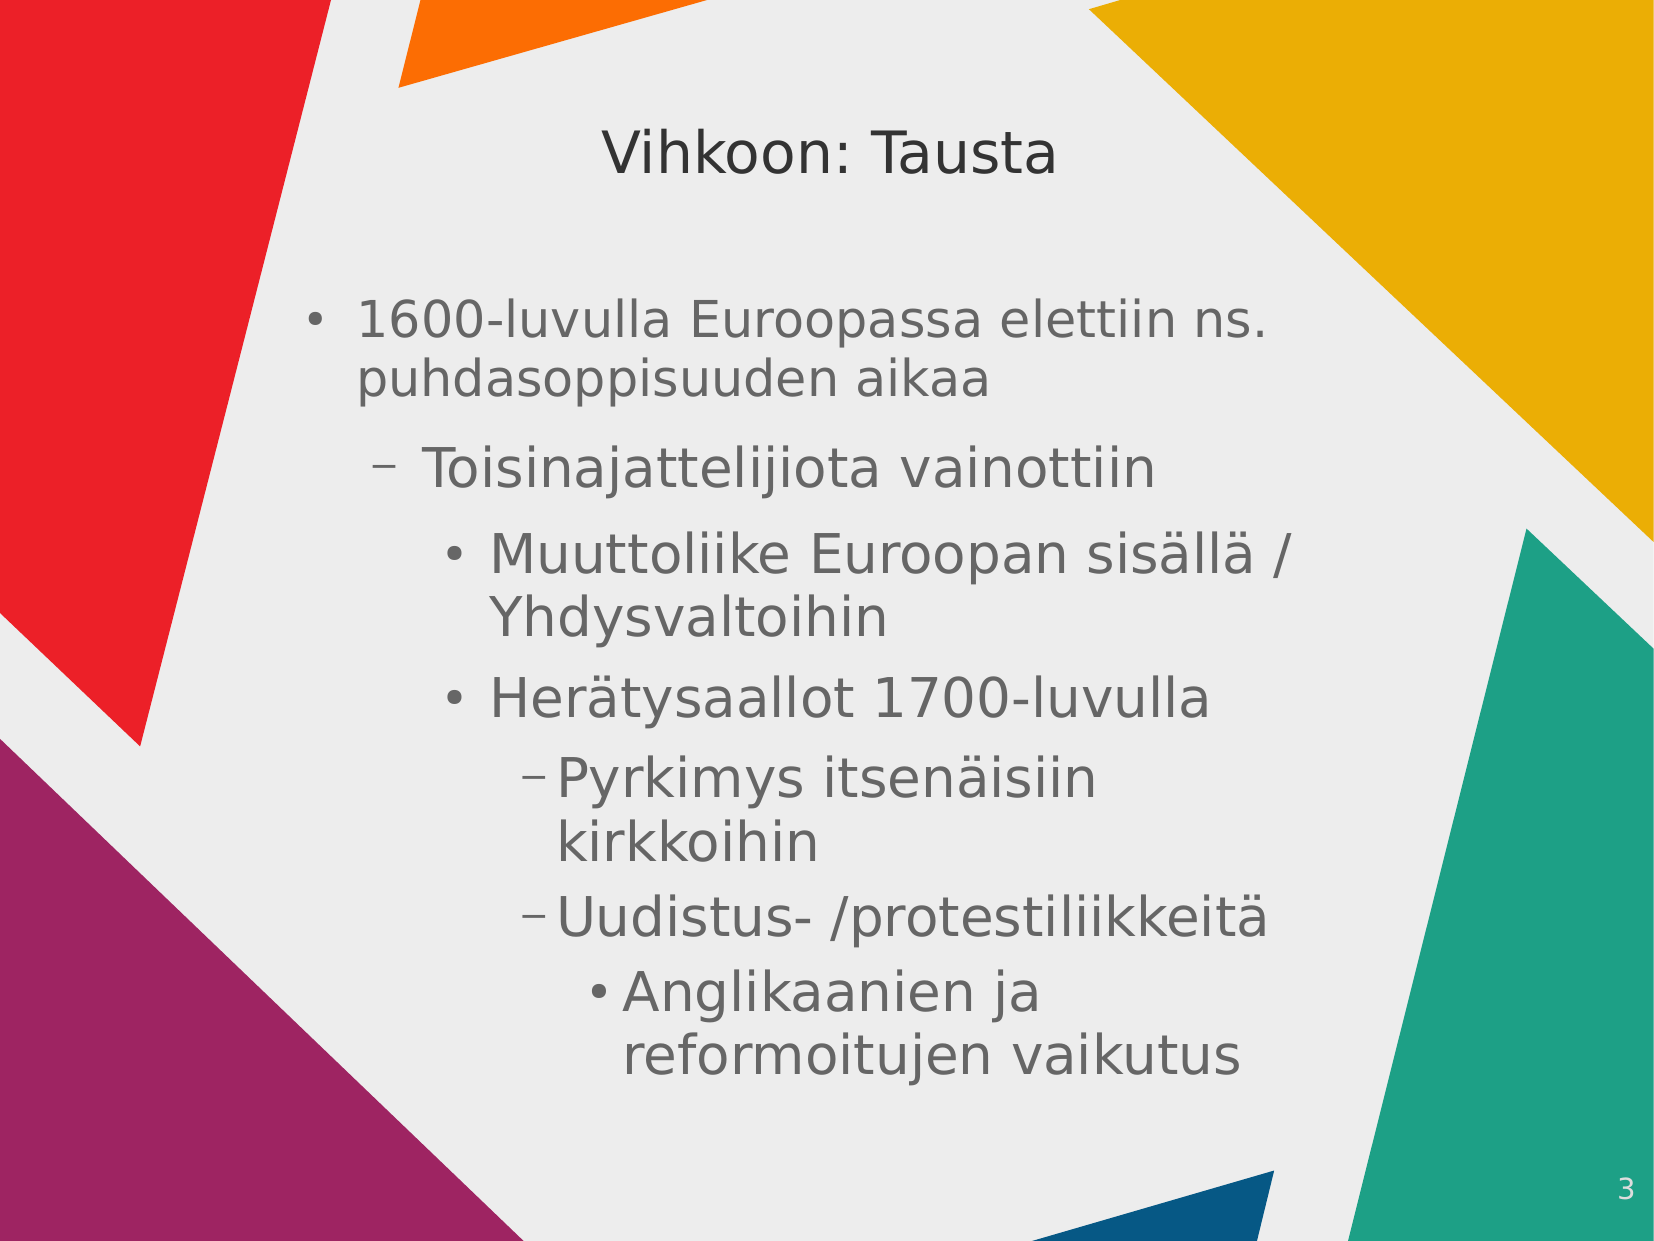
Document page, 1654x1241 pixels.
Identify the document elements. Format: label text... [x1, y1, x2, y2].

title Vihkoon: Tausta [289, 49, 1372, 257]
list 1600-luvulla Euroopassa elettiin ns. puhdasoppisuuden aikaa Toisinajattelijiota vainottiin Muuttoliike Euroopan sisällä / Yhdysvaltoihin Herätysaallot 1700-luvulla Pyrkimys itsenäisiin kirkkoihin Uudistus- /protestiliikkeitä Anglikaanien ja reformoitujen vaikutus [289, 290, 1372, 1090]
